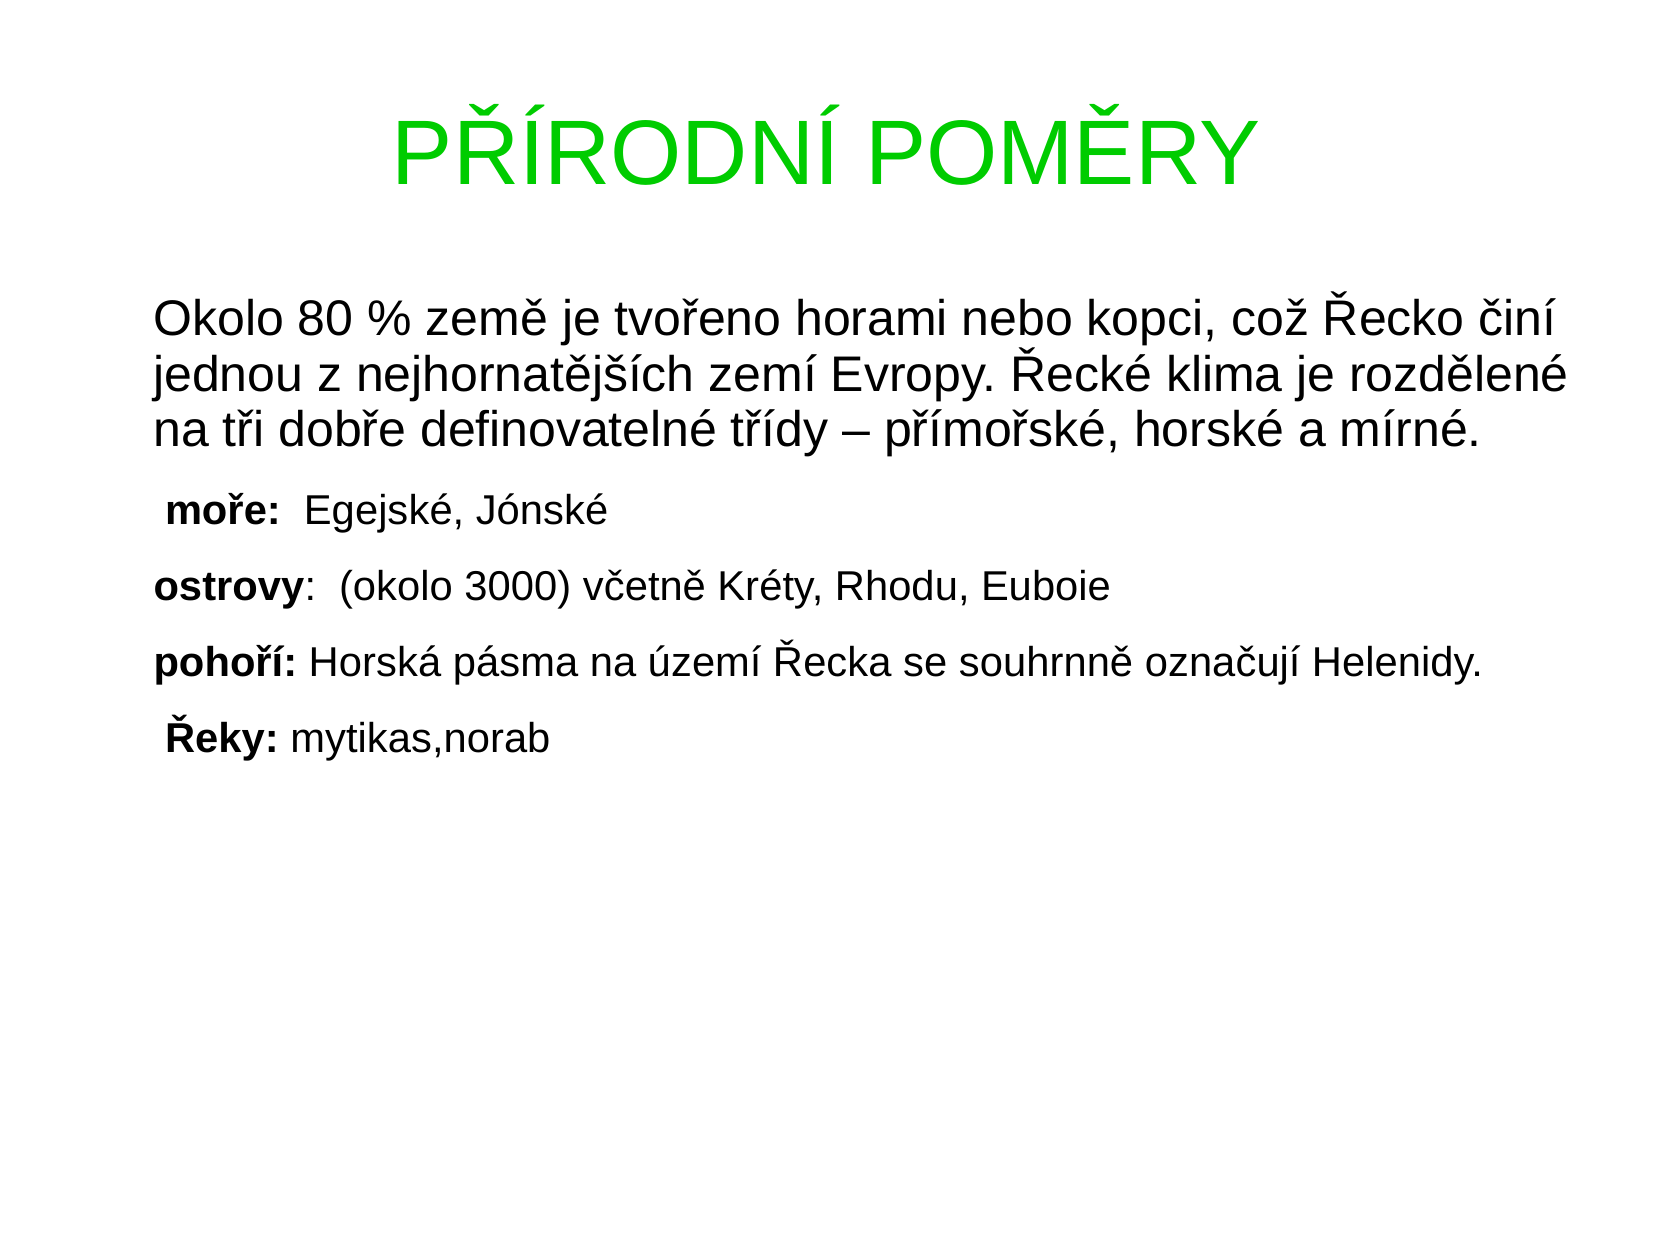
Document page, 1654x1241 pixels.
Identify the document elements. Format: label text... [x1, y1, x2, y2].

title PŘÍRODNÍ POMĚRY [82, 49, 1571, 257]
list Okolo 80 % země je tvořeno horami nebo kopci, což Řecko činí jednou z nejhornatějších zemí Evropy. Řecké klima je rozdělené na tři dobře definovatelné třídy – přímořské, horské a mírné. moře: Egejské, Jónské ostrovy: (okolo 3000) včetně Kréty, Rhodu, Euboie pohoří: Horská pásma na území Řecka se souhrnně označují Helenidy. Řeky: mytikas,norab [82, 290, 1571, 1109]
